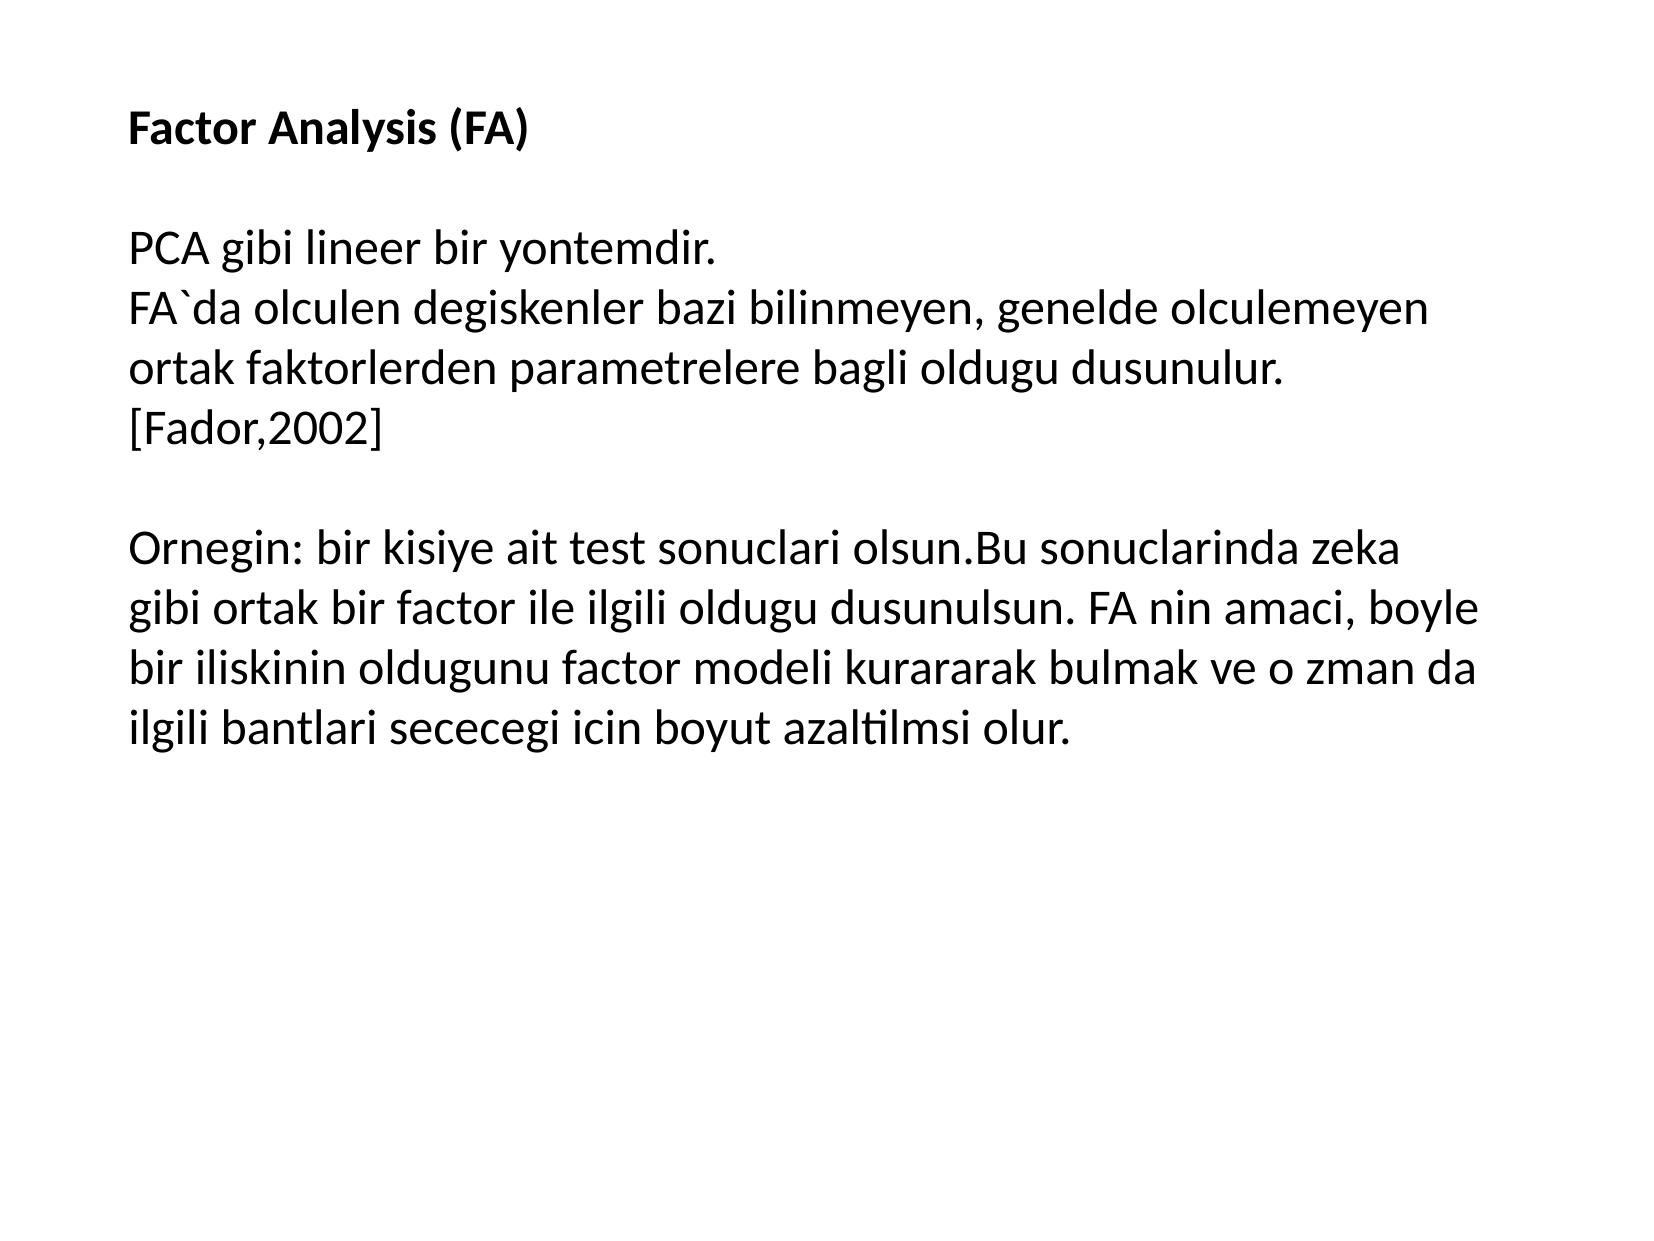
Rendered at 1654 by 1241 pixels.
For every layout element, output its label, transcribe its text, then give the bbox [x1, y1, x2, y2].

text_box Factor Analysis (FA) PCA gibi lineer bir yontemdir. FA`da olculen degiskenler bazi bilinmeyen, genelde olculemeyen ortak faktorlerden parametrelere bagli oldugu dusunulur. [Fador,2002] Ornegin: bir kisiye ait test sonuclari olsun.Bu sonuclarinda zeka gibi ortak bir factor ile ilgili oldugu dusunulsun. FA nin amaci, boyle bir iliskinin oldugunu factor modeli kurararak bulmak ve o zman da ilgili bantlari sececegi icin boyut azaltilmsi olur. [113, 87, 1500, 822]
